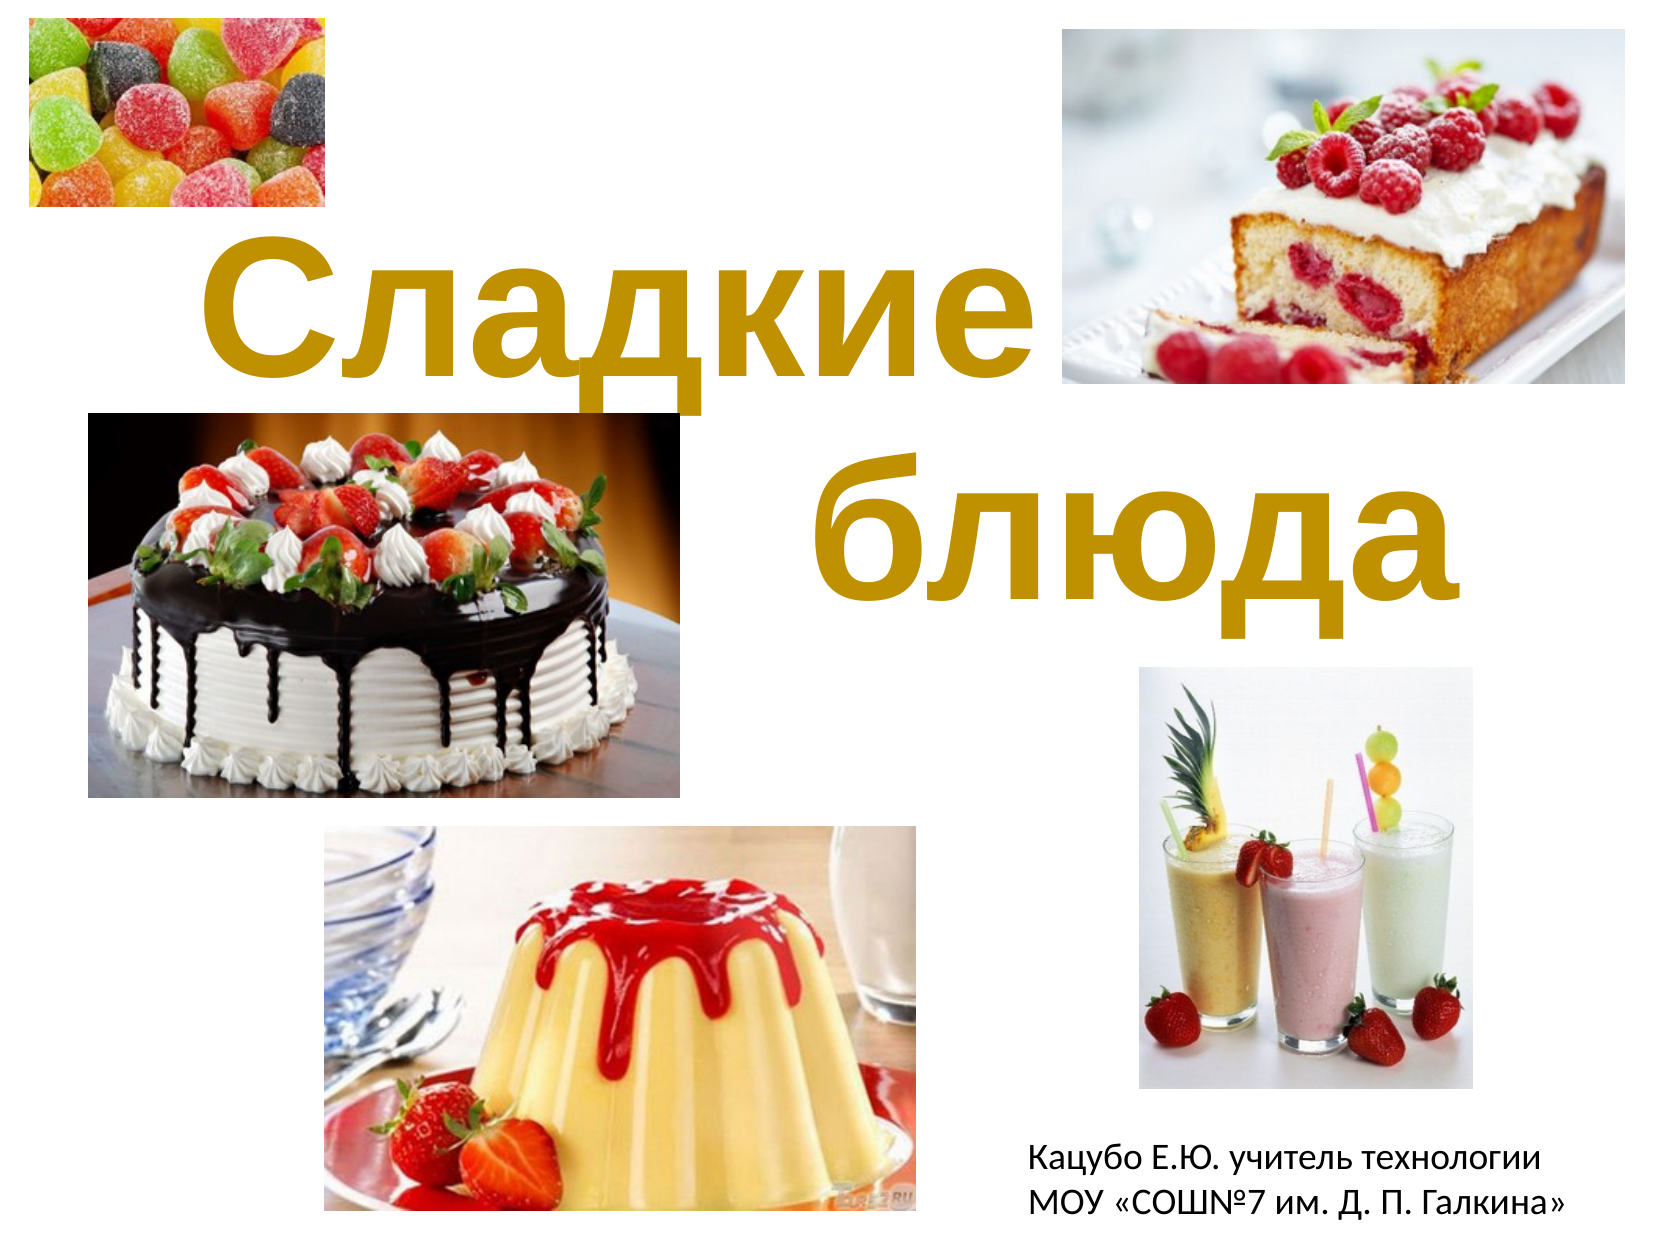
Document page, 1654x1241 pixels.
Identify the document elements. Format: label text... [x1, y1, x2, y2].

picture [1139, 667, 1473, 1090]
picture [88, 413, 680, 798]
picture [29, 18, 325, 207]
picture [1062, 29, 1625, 384]
picture [324, 826, 916, 1211]
text_box Сладкие блюда [181, 187, 1487, 668]
text_box Кацубо Е.Ю. учитель технологии МОУ «СОШ№7 им. Д. П. Галкина» [1012, 1124, 1604, 1231]
